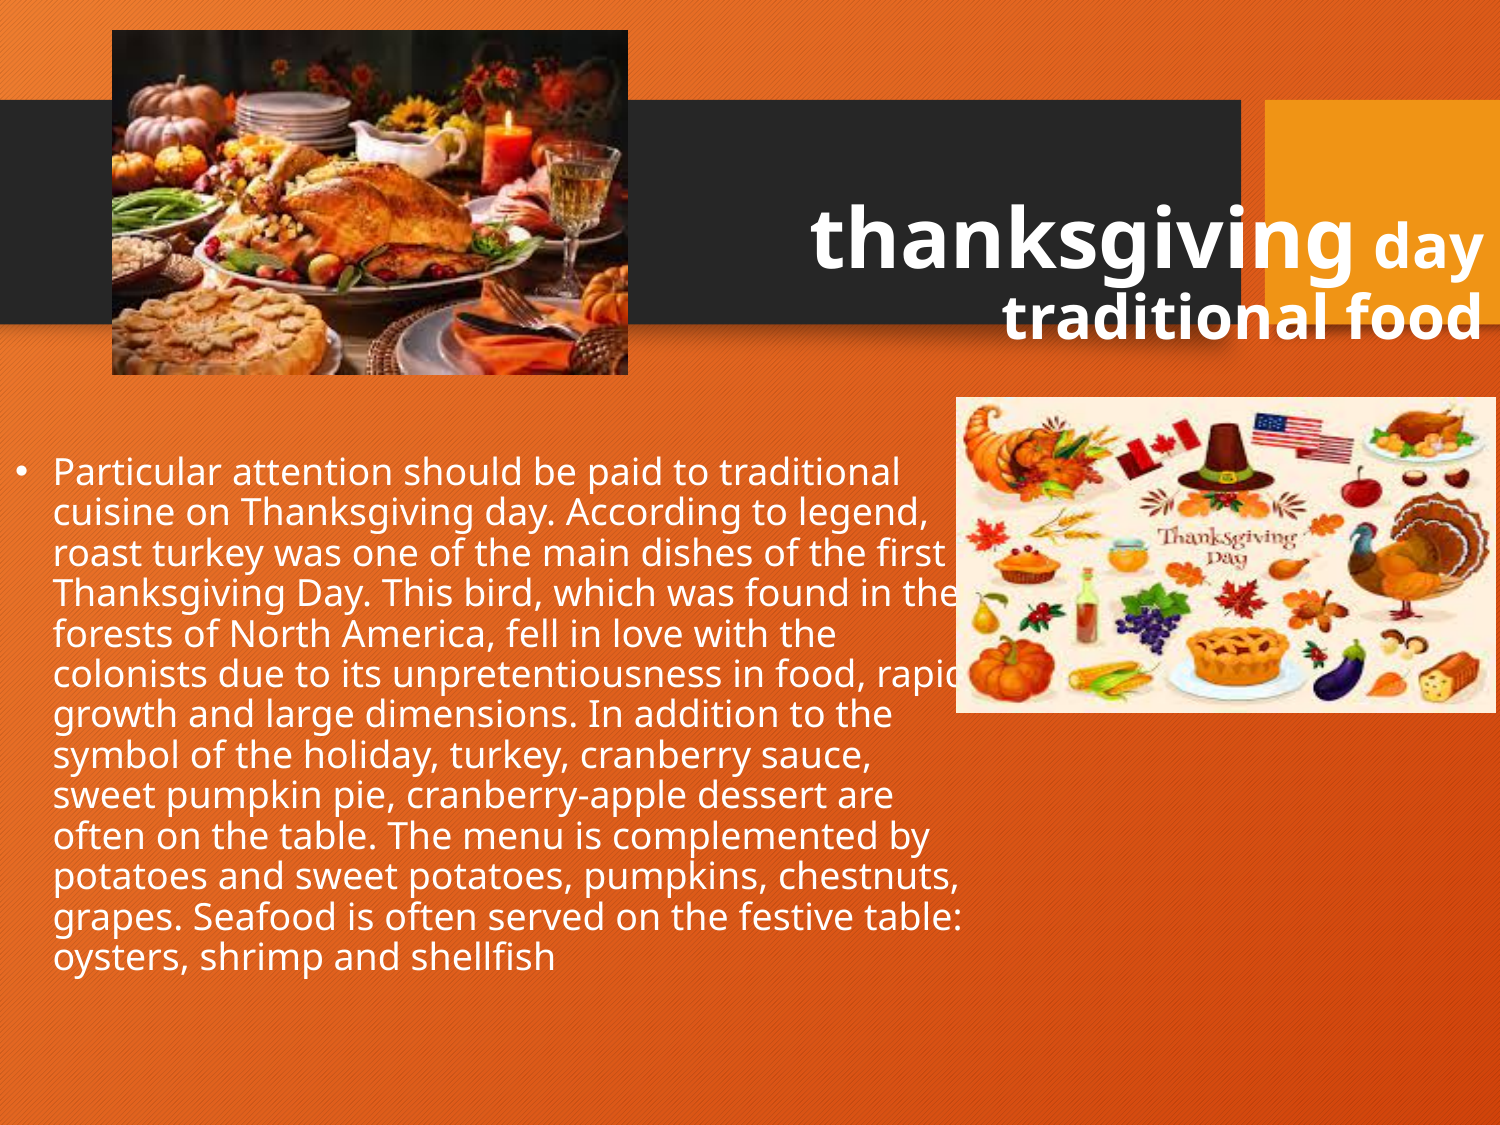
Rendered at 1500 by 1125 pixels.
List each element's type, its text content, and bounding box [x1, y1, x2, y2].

picture [956, 397, 1496, 713]
picture [0, 30, 1239, 376]
list Particular attention should be paid to traditional cuisine on Thanksgiving day. According to legend, roast turkey was one of the main dishes of the first Thanksgiving Day. This bird, which was found in the forests of North America, fell in love with the colonists due to its unpretentiousness in food, rapid growth and large dimensions. In addition to the symbol of the holiday, turkey, cranberry sauce, sweet pumpkin pie, cranberry-apple dessert are often on the table. The menu is complemented by potatoes and sweet potatoes, pumpkins, chestnuts, grapes. Seafood is often served on the festive table: oysters, shrimp and shellfish [0, 445, 985, 1125]
title thanksgiving day traditional food [773, 187, 1500, 363]
